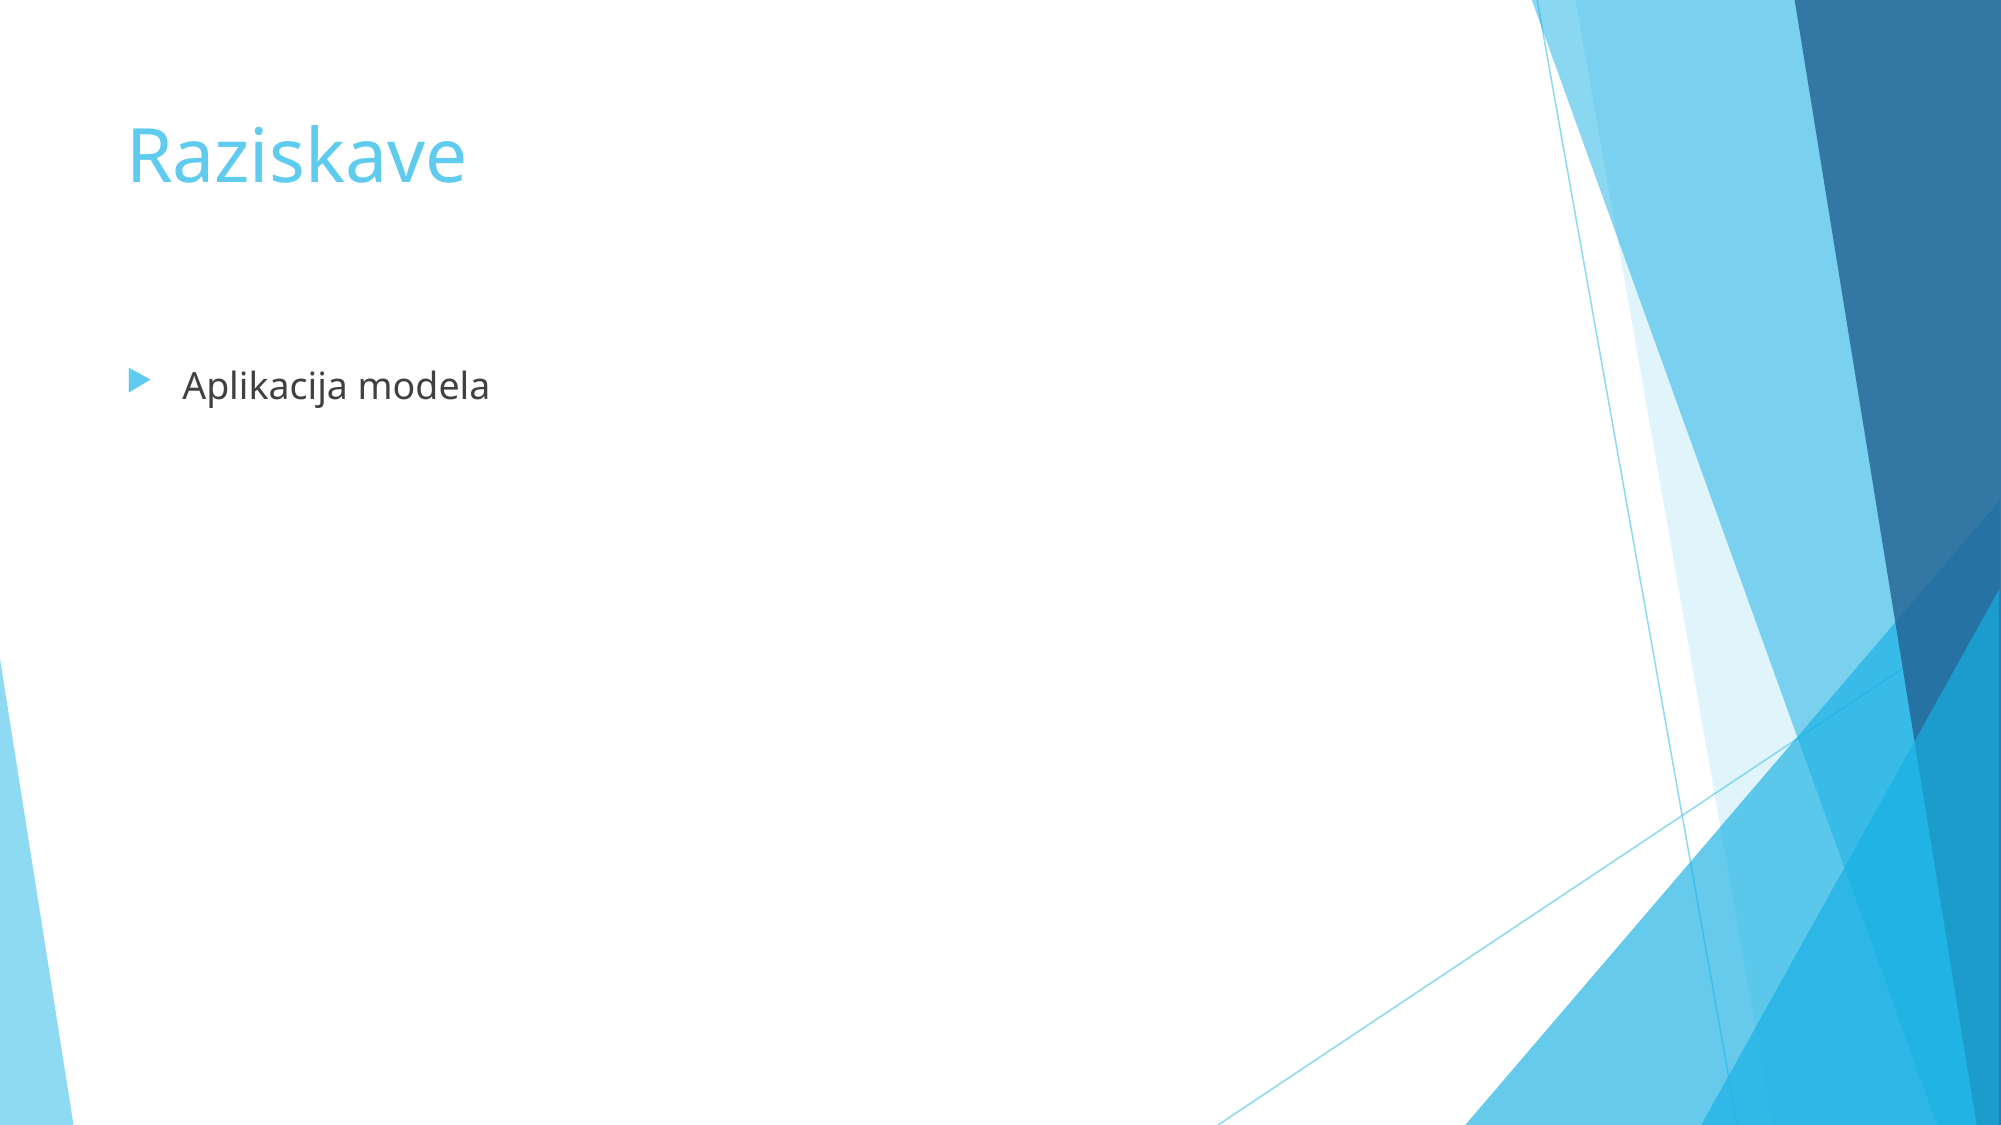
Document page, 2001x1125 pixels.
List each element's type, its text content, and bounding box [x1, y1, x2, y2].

title Raziskave [111, 99, 1522, 317]
list Aplikacija modela [111, 354, 1522, 992]
